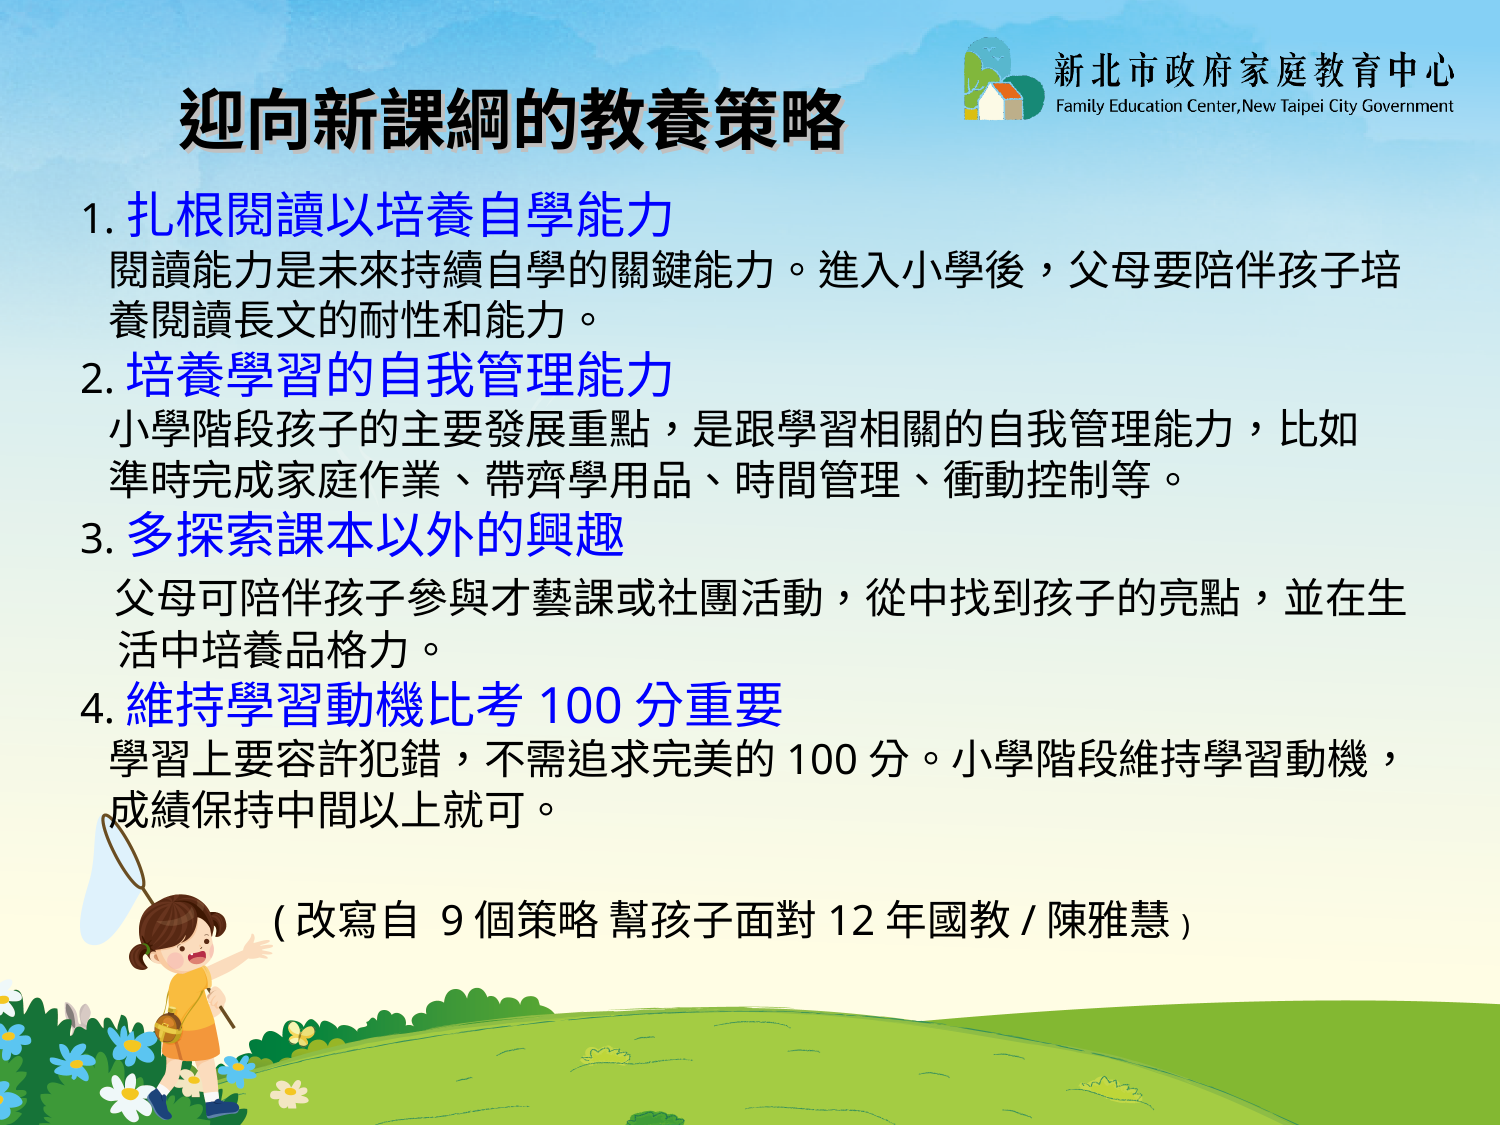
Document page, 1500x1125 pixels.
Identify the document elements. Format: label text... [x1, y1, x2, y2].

text_box 1.扎根閱讀以培養自學能力 閱讀能力是未來持續自學的關鍵能力。進入小學後，父母要陪伴孩子培 養閱讀長文的耐性和能力。 2.培養學習的自我管理能力 小學階段孩子的主要發展重點，是跟學習相關的自我管理能力，比如 準時完成家庭作業、帶齊學用品、時間管理、衝動控制等。 3.多探索課本以外的興趣 父母可陪伴孩子參與才藝課或社團活動，從中找到孩子的亮點，並在生 活中培養品格力。 4.維持學習動機比考100分重要 學習上要容許犯錯，不需追求完美的100分。小學階段維持學習動機， 成績保持中間以上就可。 (改寫自 9個策略 幫孩子面對12年國教/陳雅慧) [64, 175, 1442, 959]
text_box 迎向新課綱的教養策略 [164, 70, 868, 167]
